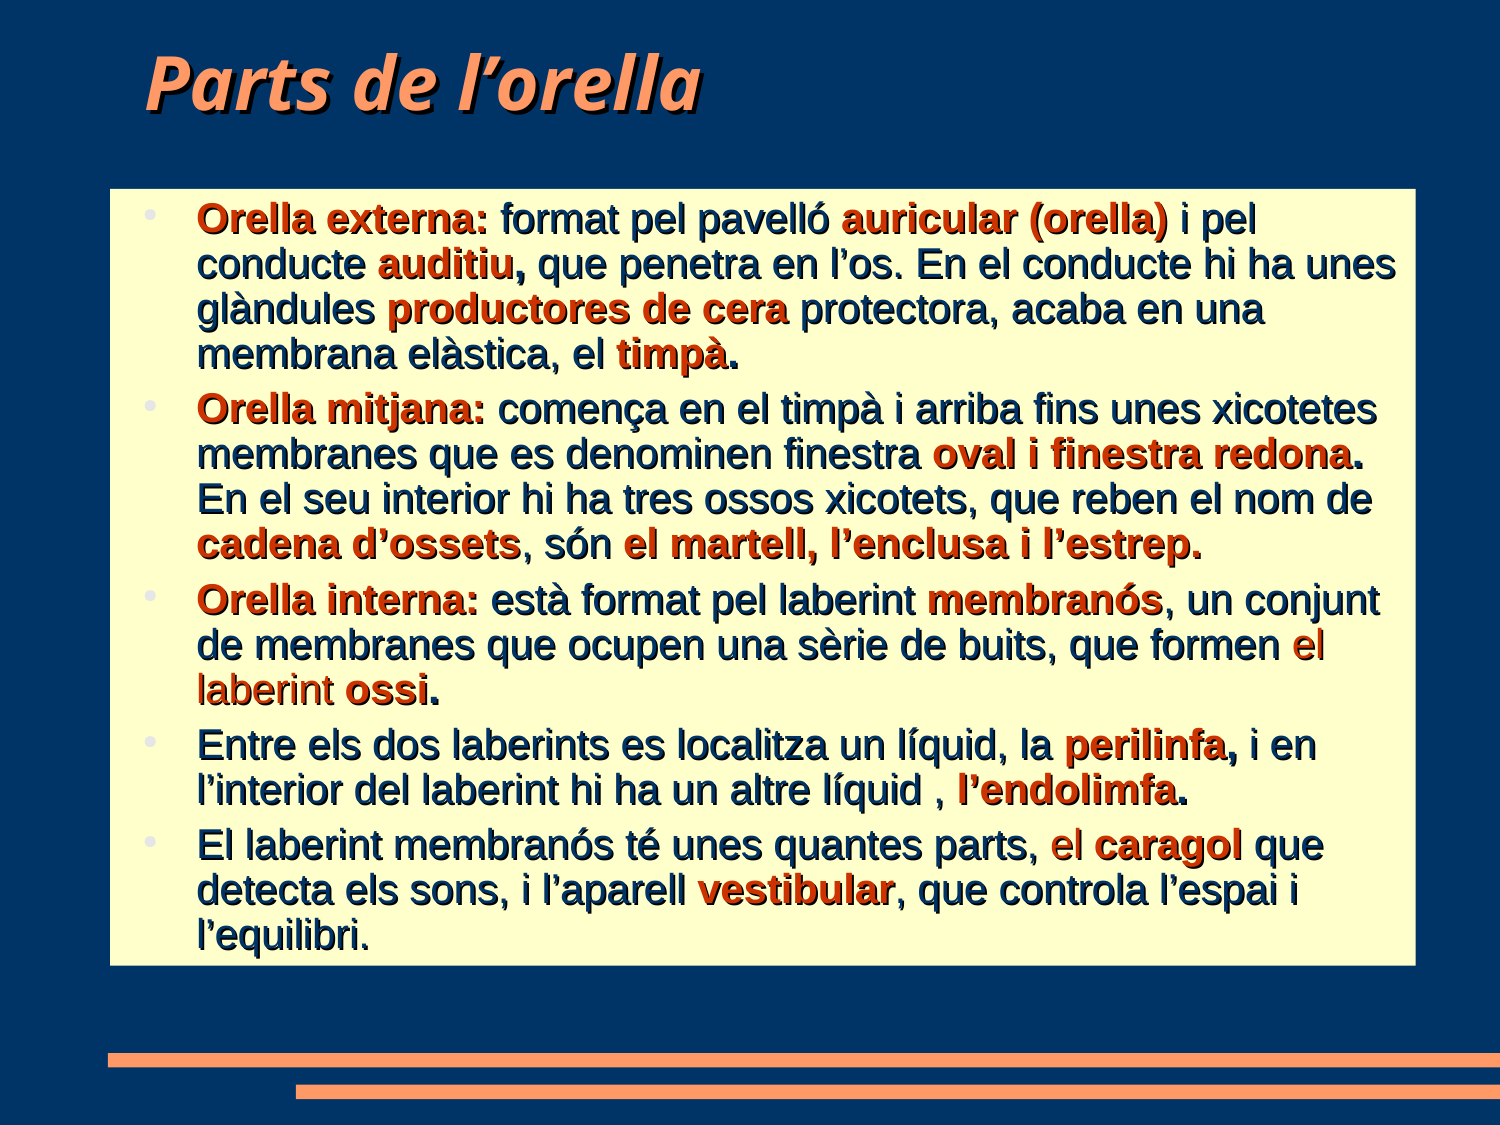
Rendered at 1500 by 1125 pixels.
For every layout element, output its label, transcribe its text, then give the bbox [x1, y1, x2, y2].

title Parts de l’orella [129, 0, 1411, 175]
list Orella externa: format pel pavelló auricular (orella) i pel conducte auditiu, que penetra en l’os. En el conducte hi ha unes glàndules productores de cera protectora, acaba en una membrana elàstica, el timpà. Orella mitjana: comença en el timpà i arriba fins unes xicotetes membranes que es denominen finestra oval i finestra redona. En el seu interior hi ha tres ossos xicotets, que reben el nom de cadena d’ossets, són el martell, l’enclusa i l’estrep. Orella interna: està format pel laberint membranós, un conjunt de membranes que ocupen una sèrie de buits, que formen el laberint ossi. Entre els dos laberints es localitza un líquid, la perilinfa, i en l’interior del laberint hi ha un altre líquid , l’endolimfa. El laberint membranós té unes quantes parts, el caragol que detecta els sons, i l’aparell vestibular, que controla l’espai i l’equilibri. [110, 188, 1416, 966]
